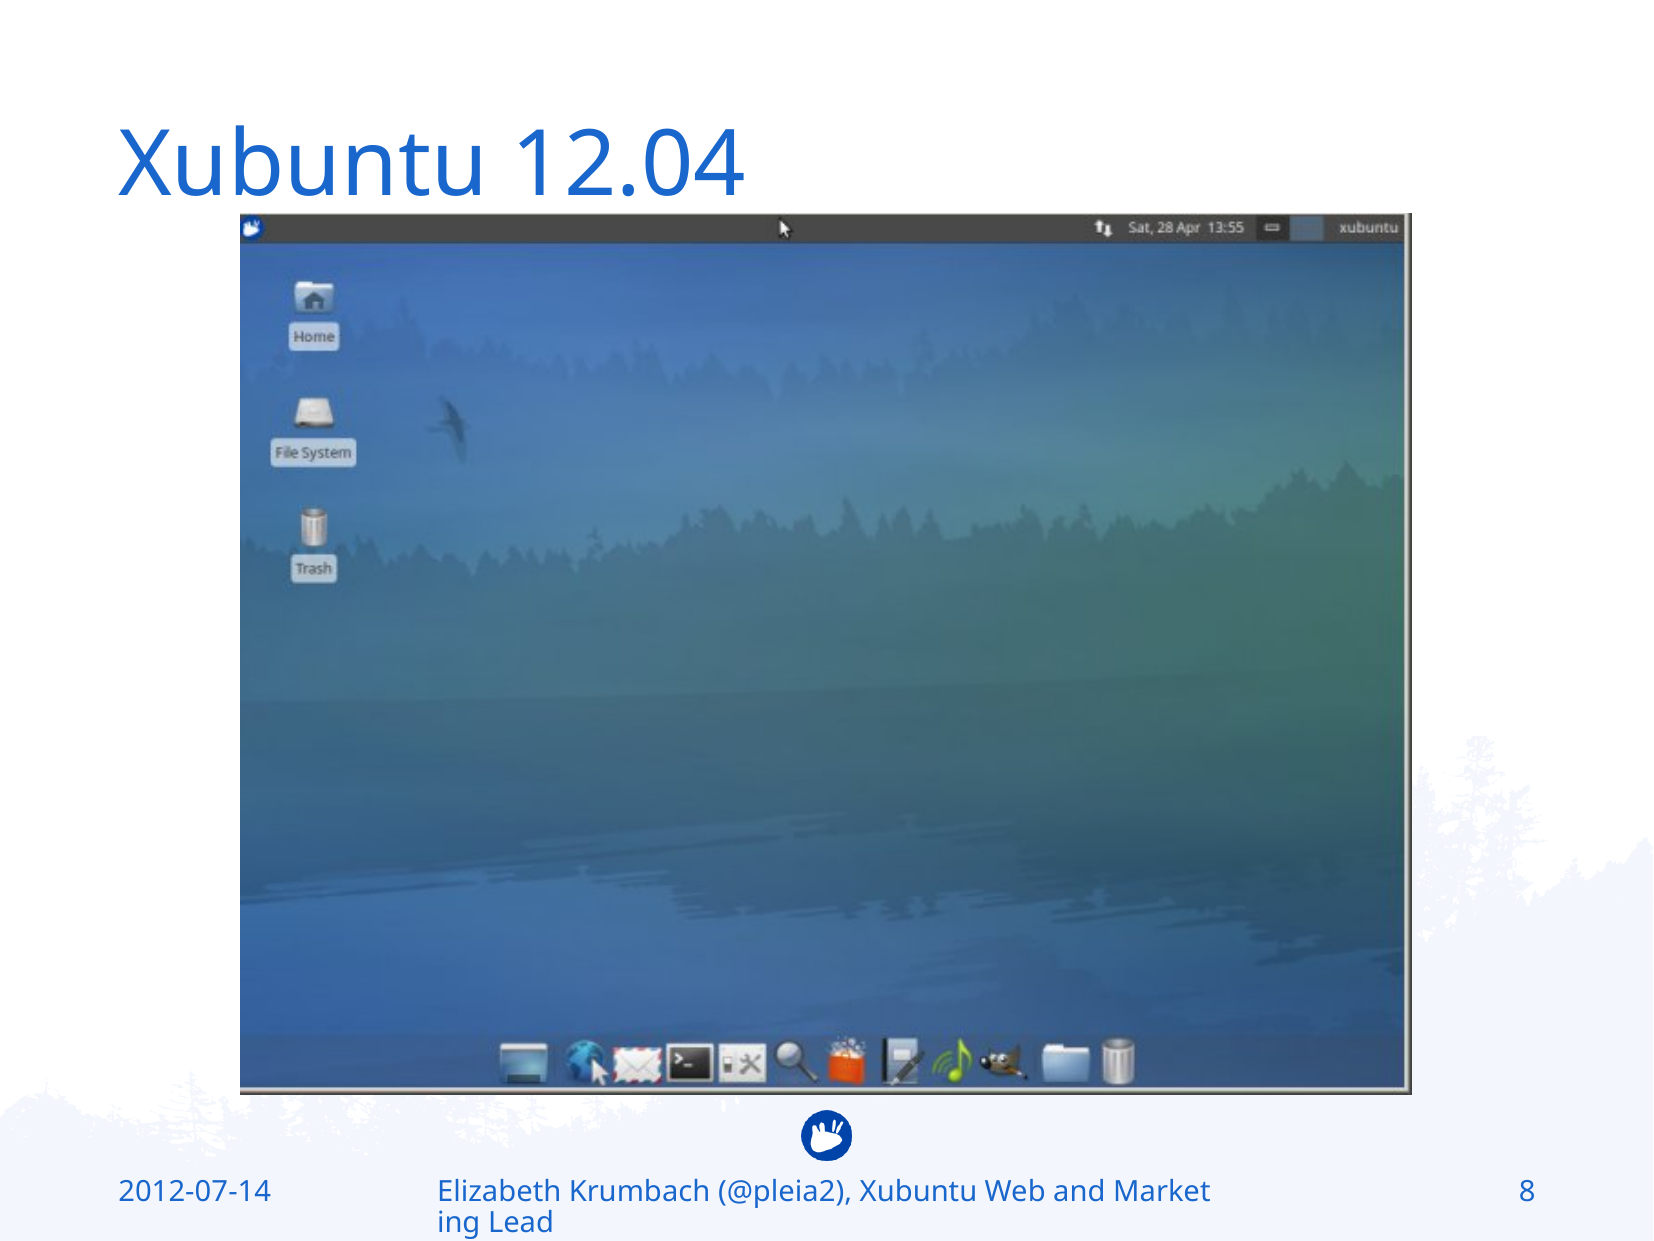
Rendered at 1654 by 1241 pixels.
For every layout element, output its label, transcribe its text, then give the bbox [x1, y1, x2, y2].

picture [0, 213, 1654, 1241]
title Xubuntu 12.04 [118, 88, 1536, 231]
